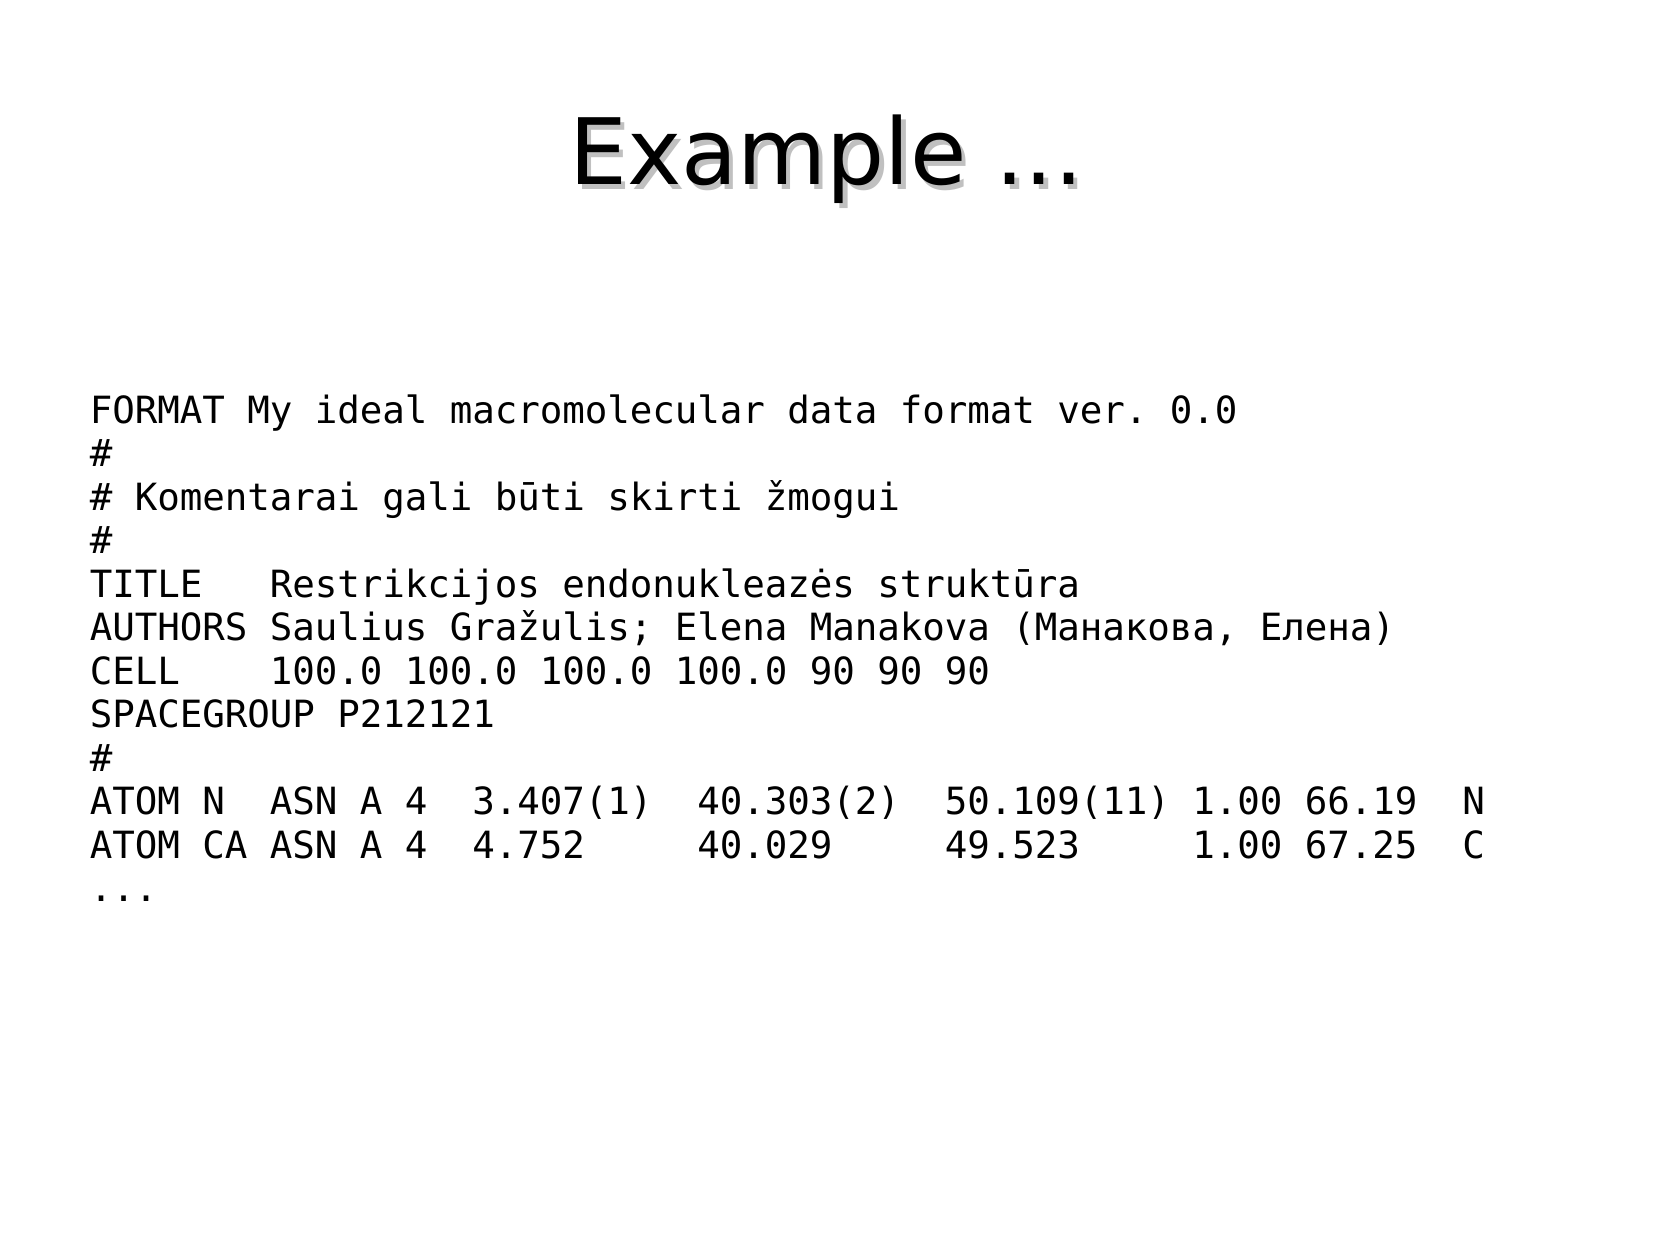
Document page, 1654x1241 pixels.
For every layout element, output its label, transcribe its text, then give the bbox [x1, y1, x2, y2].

title Example ... [82, 49, 1571, 257]
text_box FORMAT My ideal macromolecular data format ver. 0.0 # # Komentarai gali būti skirti žmogui # TITLE Restrikcijos endonukleazės struktūra AUTHORS Saulius Gražulis; Elena Manakova (Mанакова, Елена) CELL 100.0 100.0 100.0 100.0 90 90 90 SPACEGROUP P212121 # ATOM N ASN A 4 3.407(1) 40.303(2) 50.109(11) 1.00 66.19 N ATOM CA ASN A 4 4.752 40.029 49.523 1.00 67.25 C ... [75, 380, 1576, 919]
